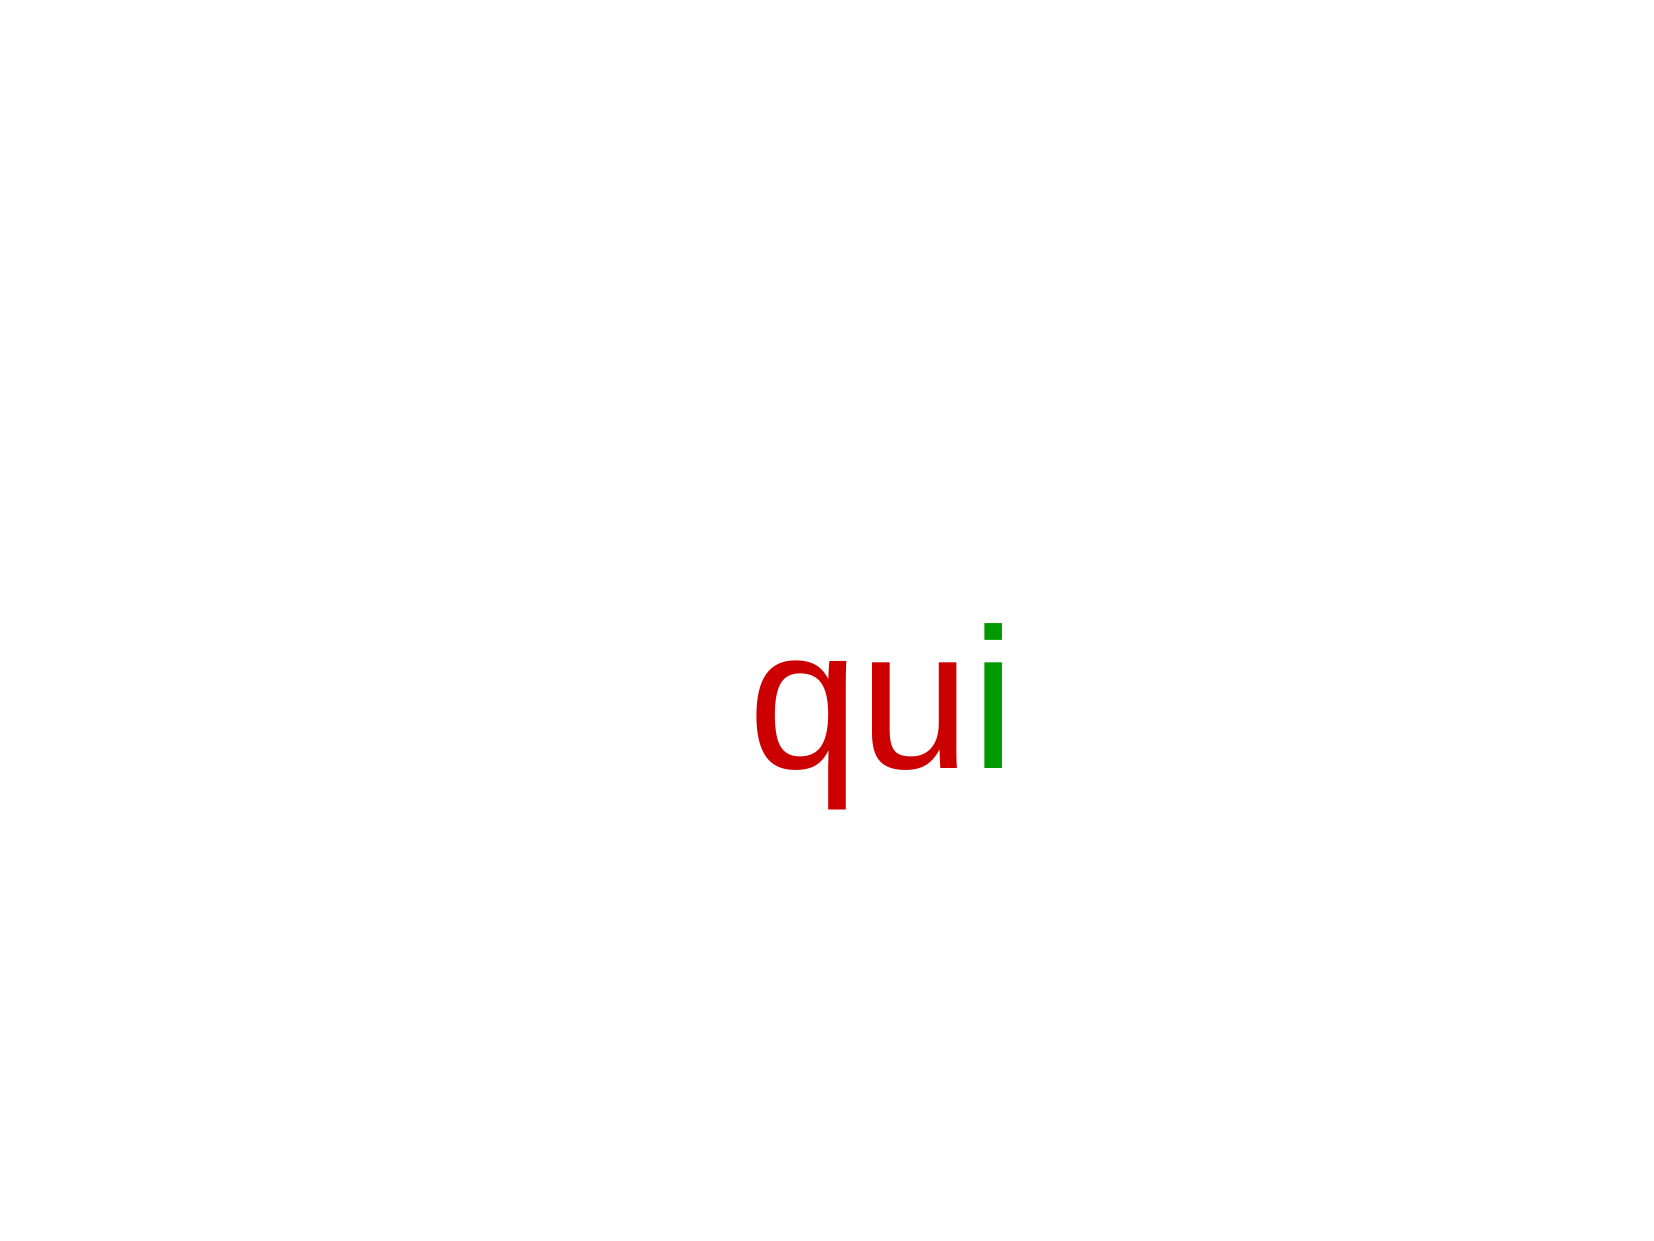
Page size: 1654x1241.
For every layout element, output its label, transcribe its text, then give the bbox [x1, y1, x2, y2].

subtitle qui [82, 290, 1571, 1109]
